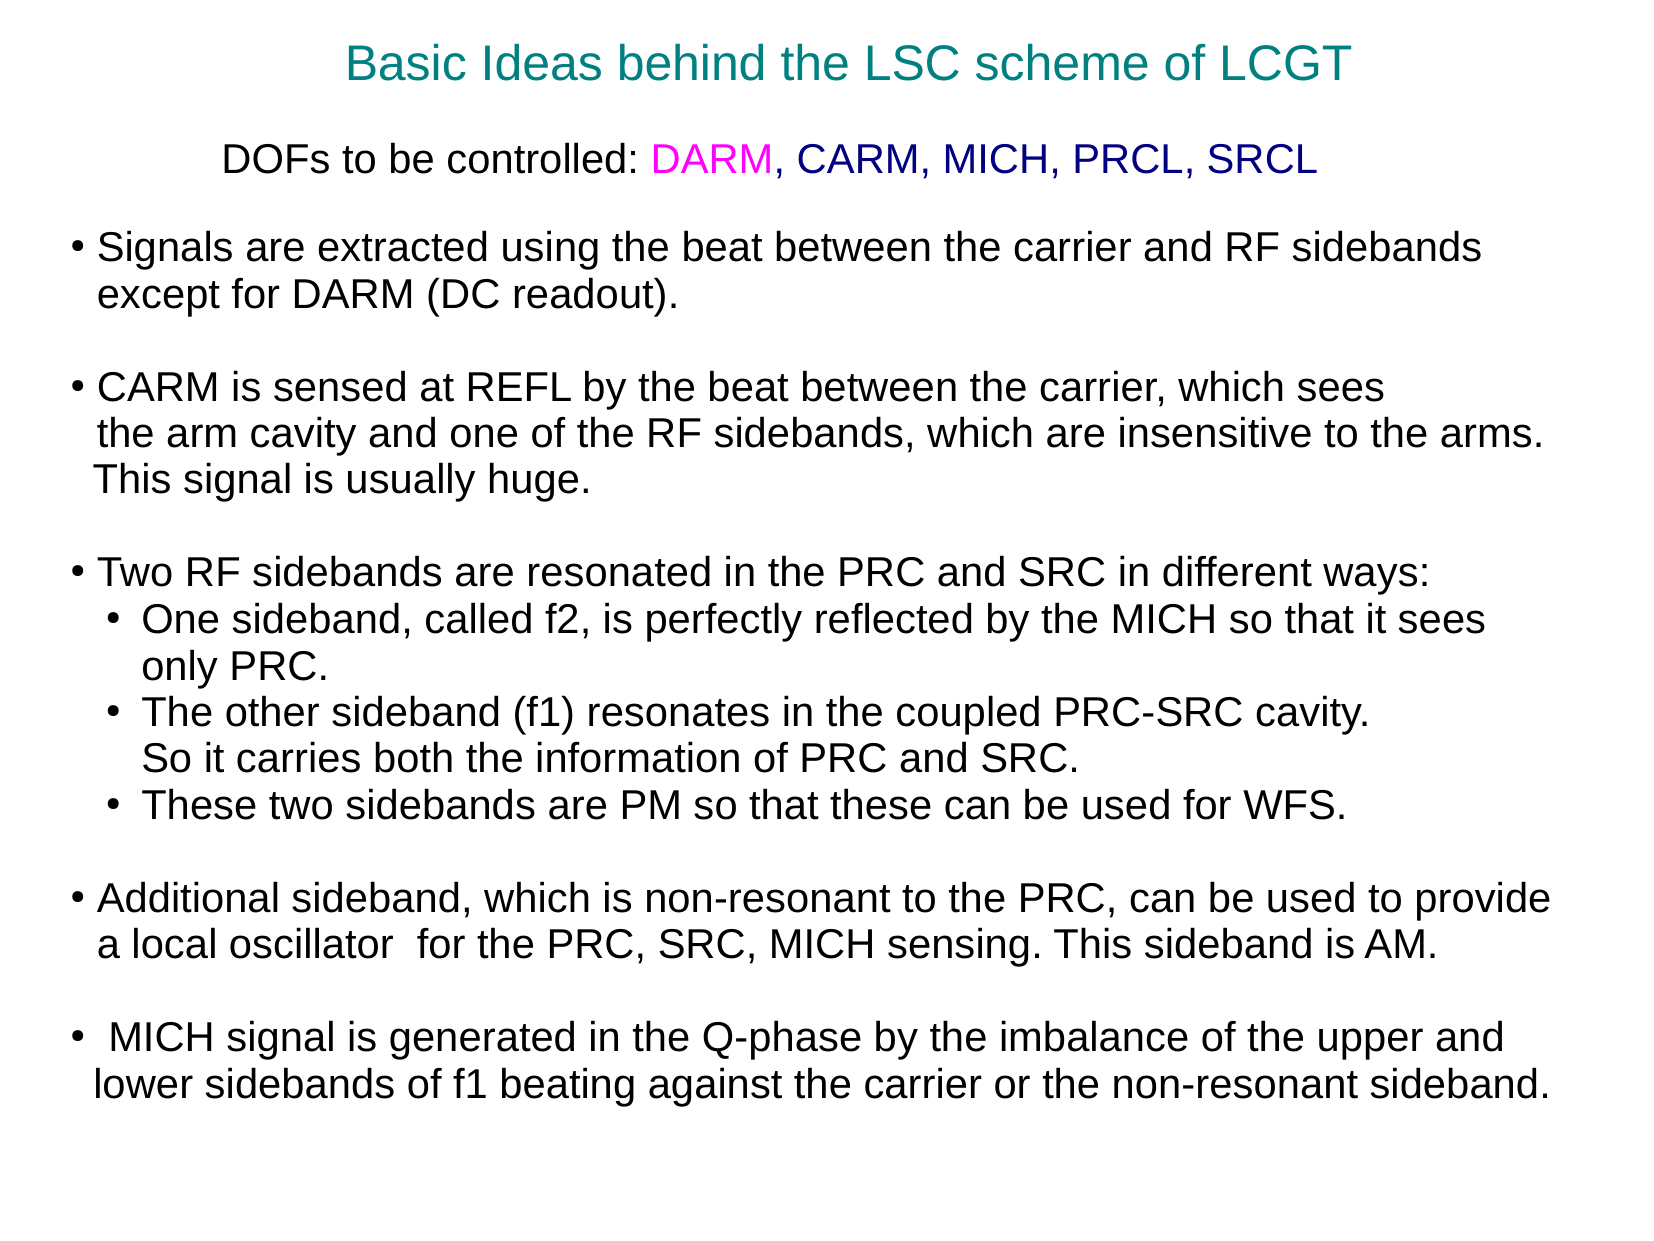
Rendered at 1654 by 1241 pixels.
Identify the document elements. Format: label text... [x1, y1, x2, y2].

text_box Basic Ideas behind the LSC scheme of LCGT [329, 27, 1369, 99]
text_box Signals are extracted using the beat between the carrier and RF sidebands except for DARM (DC readout). CARM is sensed at REFL by the beat between the carrier, which sees the arm cavity and one of the RF sidebands, which are insensitive to the arms. This signal is usually huge. Two RF sidebands are resonated in the PRC and SRC in different ways: One sideband, called f2, is perfectly reflected by the MICH so that it sees only PRC. The other sideband (f1) resonates in the coupled PRC-SRC cavity. So it carries both the information of PRC and SRC. These two sidebands are PM so that these can be used for WFS. Additional sideband, which is non-resonant to the PRC, can be used to provide a local oscillator for the PRC, SRC, MICH sensing. This sideband is AM. MICH signal is generated in the Q-phase by the imbalance of the upper and lower sidebands of f1 beating against the carrier or the non-resonant sideband. [55, 216, 1568, 1115]
text_box DOFs to be controlled: DARM, CARM, MICH, PRCL, SRCL [206, 127, 1345, 190]
